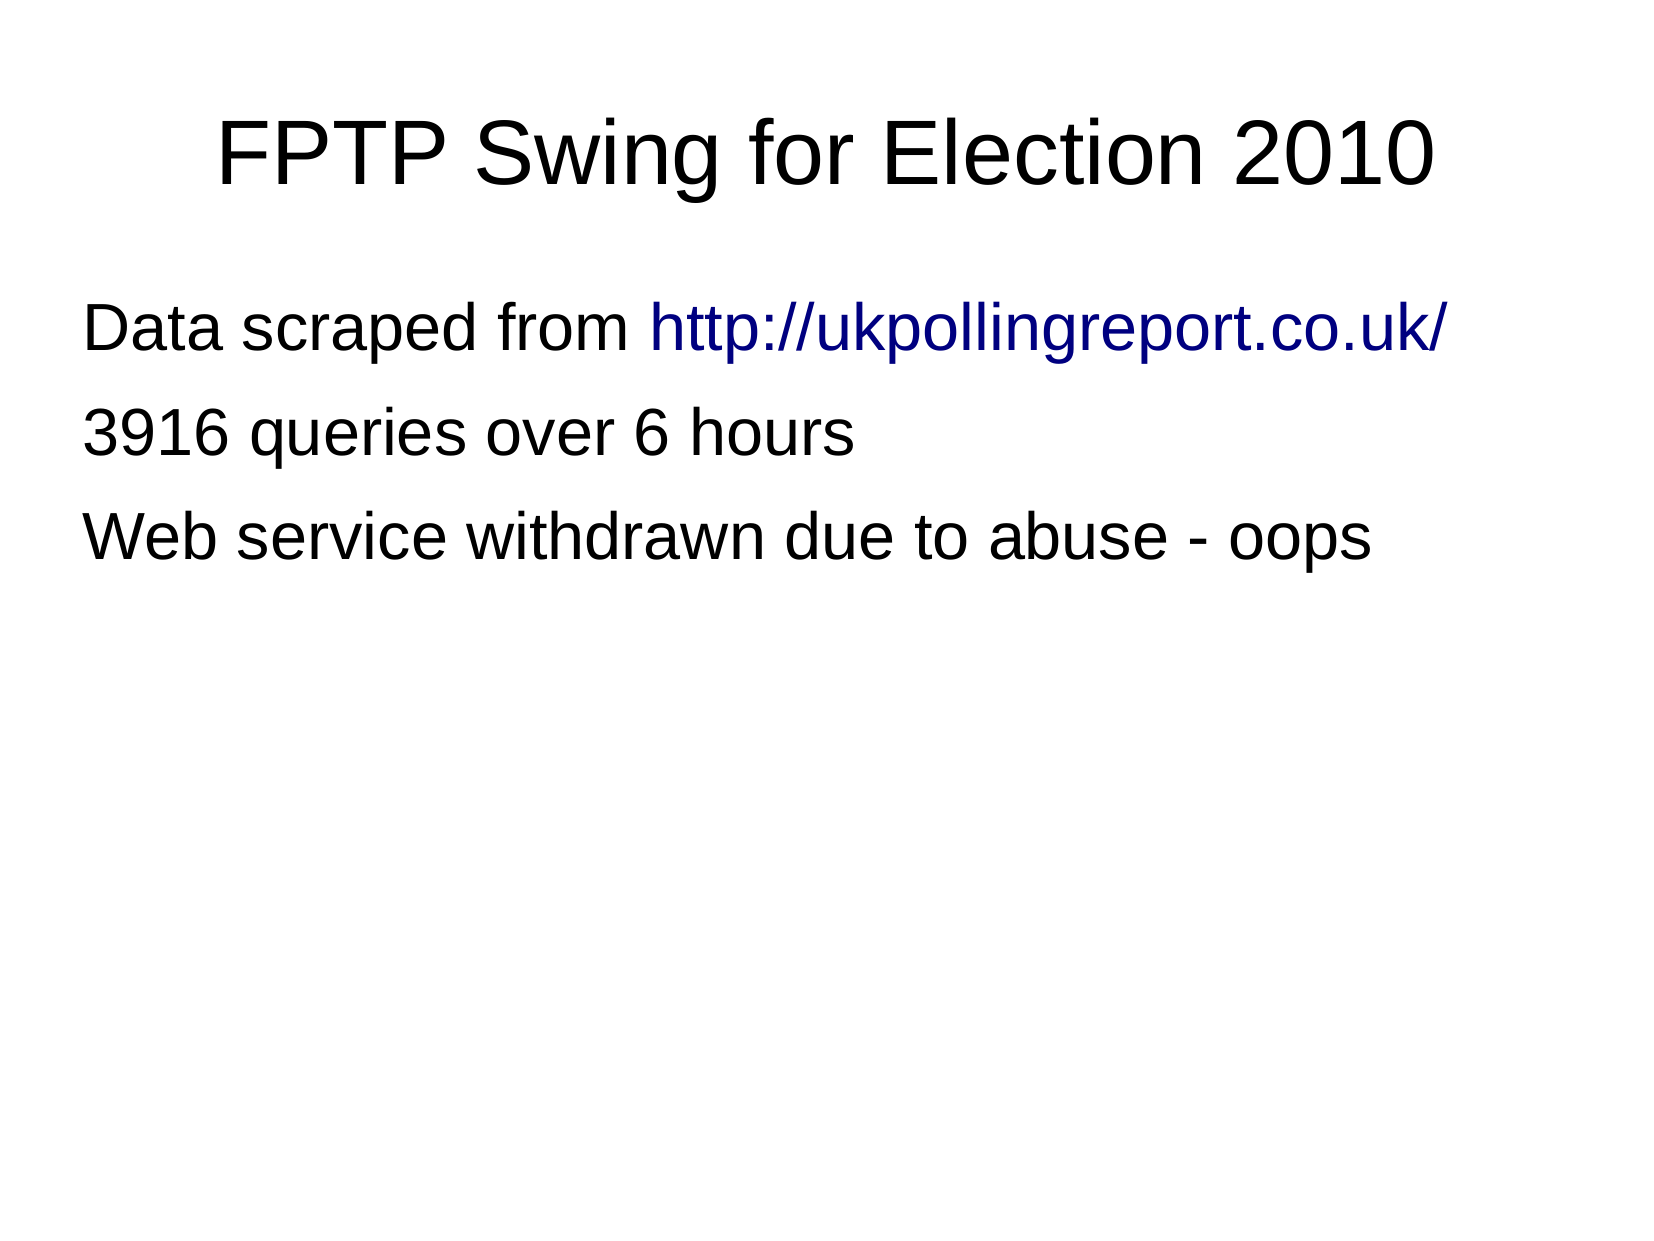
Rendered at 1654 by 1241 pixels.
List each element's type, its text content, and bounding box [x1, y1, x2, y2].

list Data scraped from http://ukpollingreport.co.uk/ 3916 queries over 6 hours Web service withdrawn due to abuse - oops [82, 290, 1571, 1109]
title FPTP Swing for Election 2010 [82, 49, 1571, 257]
